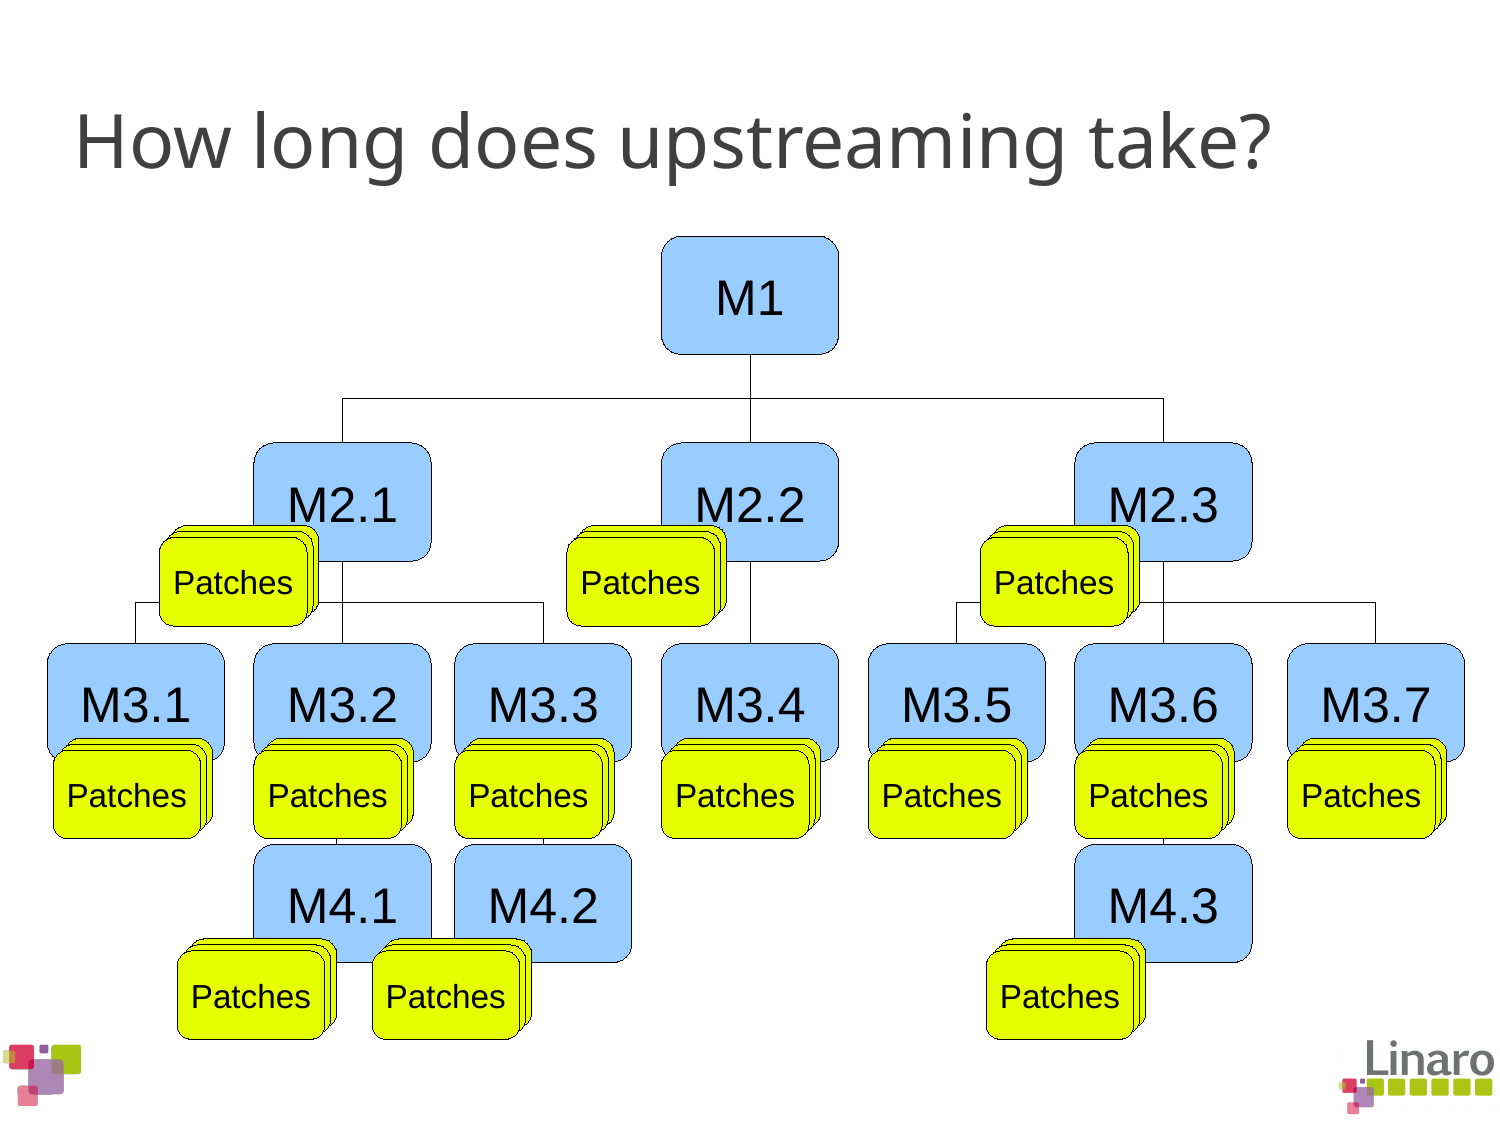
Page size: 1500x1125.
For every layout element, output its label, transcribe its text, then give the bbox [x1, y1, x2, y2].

text_box Patches [980, 537, 1129, 627]
text_box M3.2 [253, 643, 432, 762]
text_box Patches [61, 744, 207, 831]
text_box Patches [177, 950, 325, 1040]
text_box Patches [574, 531, 721, 619]
text_box Patches [1301, 738, 1447, 825]
text_box Patches [661, 750, 810, 839]
text_box Patches [159, 537, 308, 627]
text_box M3.5 [868, 643, 1046, 762]
text_box M4.2 [454, 844, 632, 963]
text_box Patches [1089, 738, 1235, 825]
text_box Patches [988, 531, 1134, 618]
text_box M3.6 [1074, 643, 1253, 762]
text_box Patches [262, 744, 408, 831]
text_box M2.1 [253, 442, 432, 562]
text_box Patches [268, 738, 414, 825]
text_box Patches [876, 744, 1022, 831]
text_box Patches [986, 950, 1134, 1040]
text_box Patches [1083, 744, 1229, 830]
text_box Patches [386, 938, 532, 1025]
text_box Patches [994, 525, 1140, 612]
text_box Patches [454, 750, 603, 839]
text_box Patches [1295, 744, 1442, 831]
text_box Patches [994, 944, 1140, 1032]
text_box Patches [380, 944, 526, 1031]
text_box Patches [191, 938, 337, 1026]
text_box Patches [580, 525, 727, 613]
text_box M2.3 [1074, 442, 1253, 562]
text_box Patches [67, 738, 213, 825]
text_box M4.3 [1074, 844, 1253, 963]
text_box Patches [1287, 750, 1436, 839]
text_box Patches [669, 744, 816, 831]
text_box M3.1 [47, 643, 225, 760]
text_box Patches [1074, 750, 1223, 839]
text_box M1 [661, 236, 839, 355]
text_box Patches [868, 750, 1016, 839]
text_box M2.2 [661, 442, 839, 562]
picture [0, 1041, 84, 1125]
text_box Patches [174, 525, 319, 612]
text_box Patches [372, 950, 520, 1040]
text_box M4.1 [253, 844, 432, 963]
picture [1331, 1035, 1500, 1119]
title How long does upstreaming take? [59, 40, 1410, 237]
text_box Patches [462, 744, 609, 831]
text_box M3.7 [1287, 643, 1465, 762]
text_box Patches [675, 738, 821, 825]
text_box Patches [468, 738, 615, 825]
text_box Patches [882, 738, 1028, 825]
text_box Patches [566, 537, 715, 627]
text_box M3.3 [454, 643, 632, 762]
text_box Patches [168, 531, 314, 618]
text_box Patches [53, 750, 201, 839]
text_box M3.4 [661, 643, 839, 762]
text_box Patches [1000, 938, 1146, 1026]
text_box Patches [185, 944, 331, 1032]
text_box Patches [253, 750, 402, 839]
